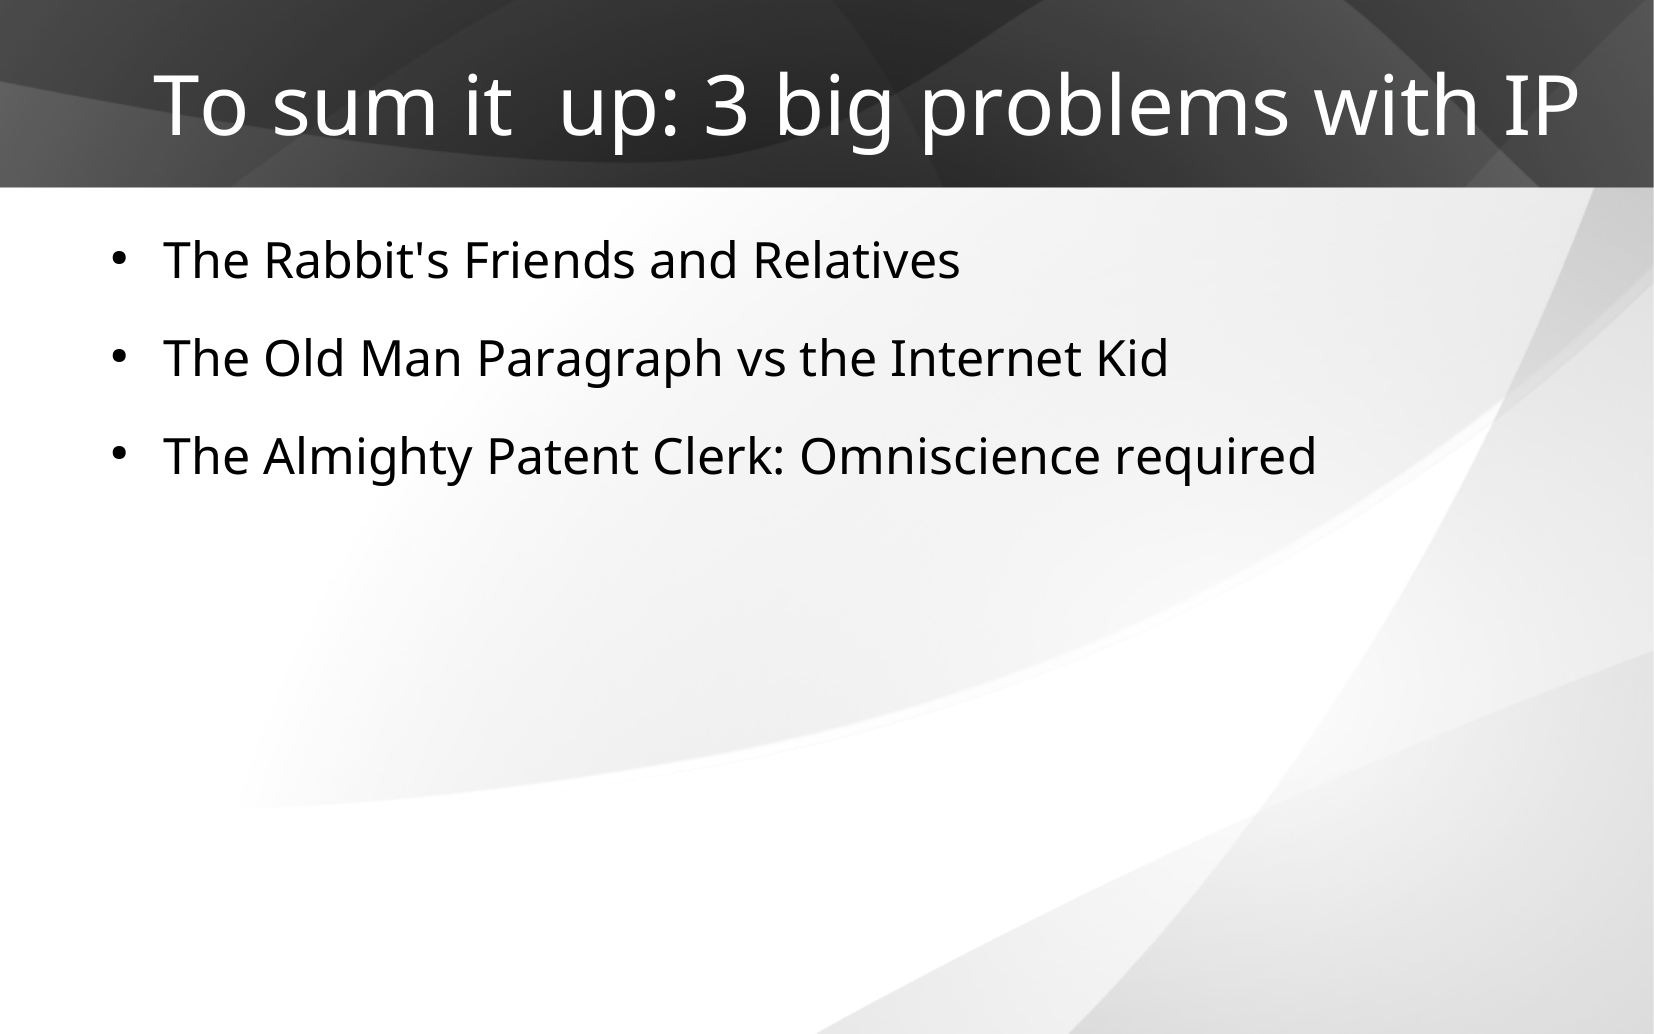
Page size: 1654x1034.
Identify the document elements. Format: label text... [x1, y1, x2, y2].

title To sum it up: 3 big problems with IP [124, 0, 1613, 208]
list The Rabbit's Friends and Relatives The Old Man Paragraph vs the Internet Kid The Almighty Patent Clerk: Omniscience required [75, 225, 1613, 1013]
picture [0, 0, 1654, 1034]
